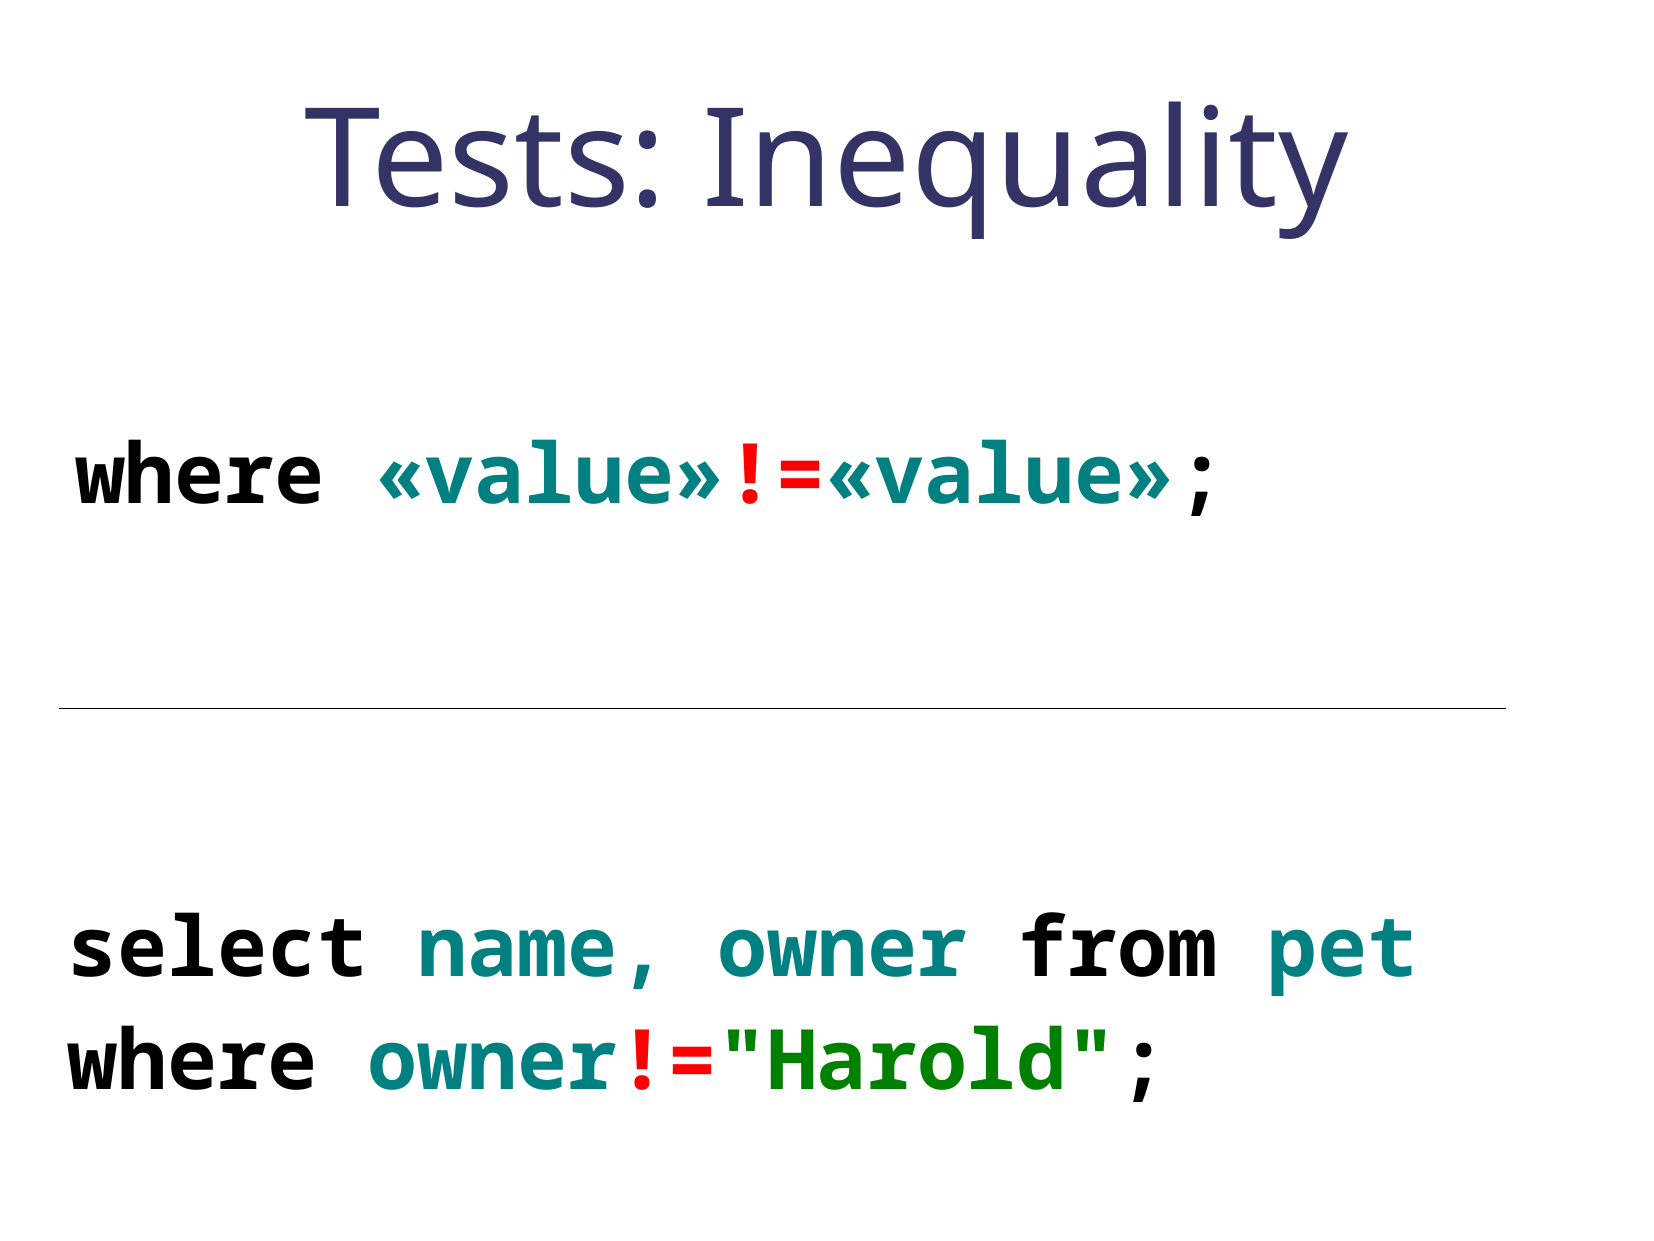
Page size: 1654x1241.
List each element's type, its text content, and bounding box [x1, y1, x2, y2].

title Tests: Inequality [82, 56, 1571, 250]
text_box select name, owner from pet where owner!="Harold"; [67, 904, 1477, 1098]
subtitle where «value»!=«value»; [75, 391, 1560, 551]
